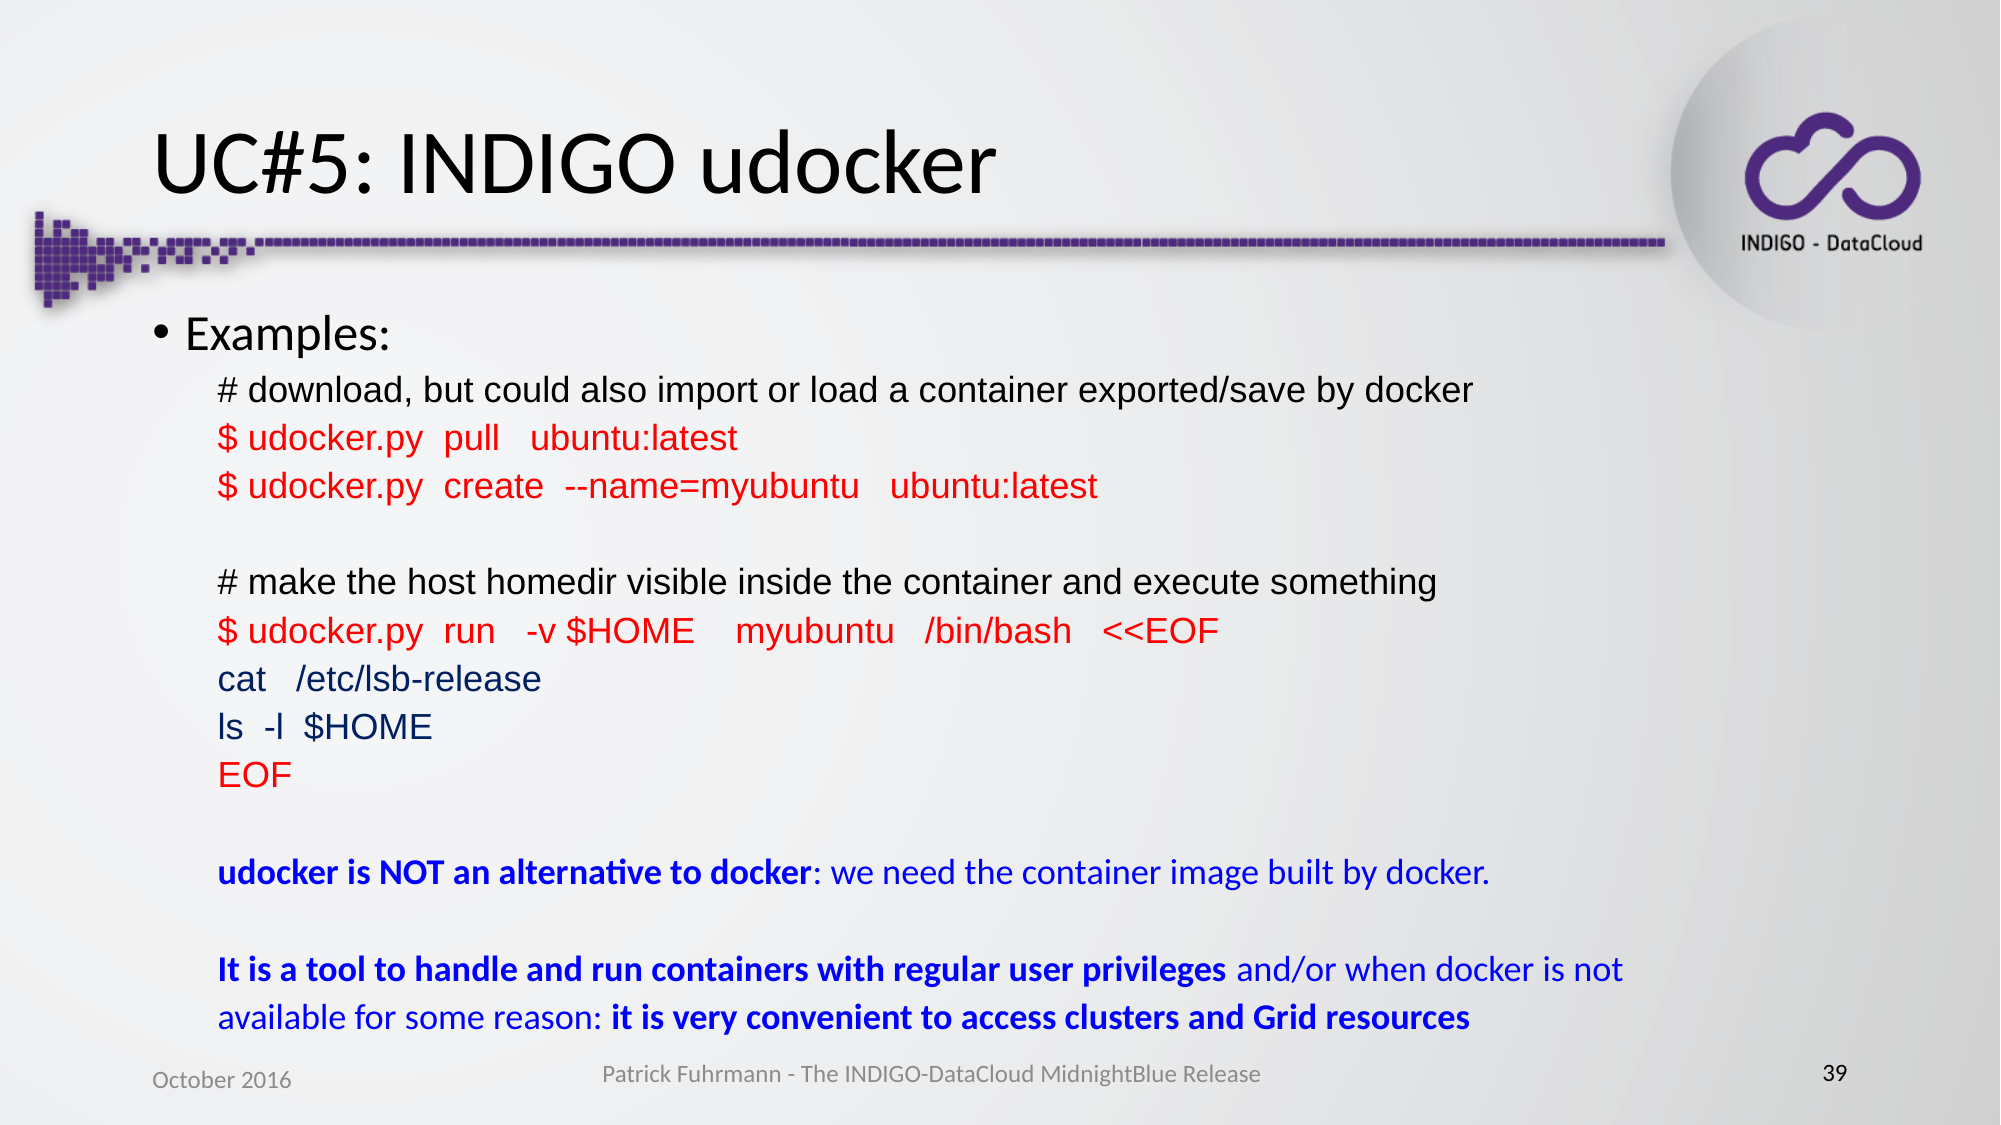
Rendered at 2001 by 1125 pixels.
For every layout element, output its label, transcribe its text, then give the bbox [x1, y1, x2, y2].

slide_number October 2016 [137, 1048, 588, 1109]
list Examples: # download, but could also import or load a container exported/save by docker $ udocker.py pull ubuntu:latest $ udocker.py create --name=myubuntu ubuntu:latest # make the host homedir visible inside the container and execute something $ udocker.py run -v $HOME myubuntu /bin/bash <<EOF cat /etc/lsb-release ls -l $HOME EOF udocker is NOT an alternative to docker: we need the container image built by docker. It is a tool to handle and run containers with regular user privileges and/or when docker is not available for some reason: it is very convenient to access clusters and Grid resources [137, 299, 1863, 1049]
slide_number <number> [1702, 1041, 1863, 1102]
footer Patrick Fuhrmann - The INDIGO-DataCloud MidnightBlue Release [587, 1042, 1413, 1103]
title UC#5: INDIGO udocker [137, 55, 1863, 273]
picture [0, 0, 2000, 1125]
